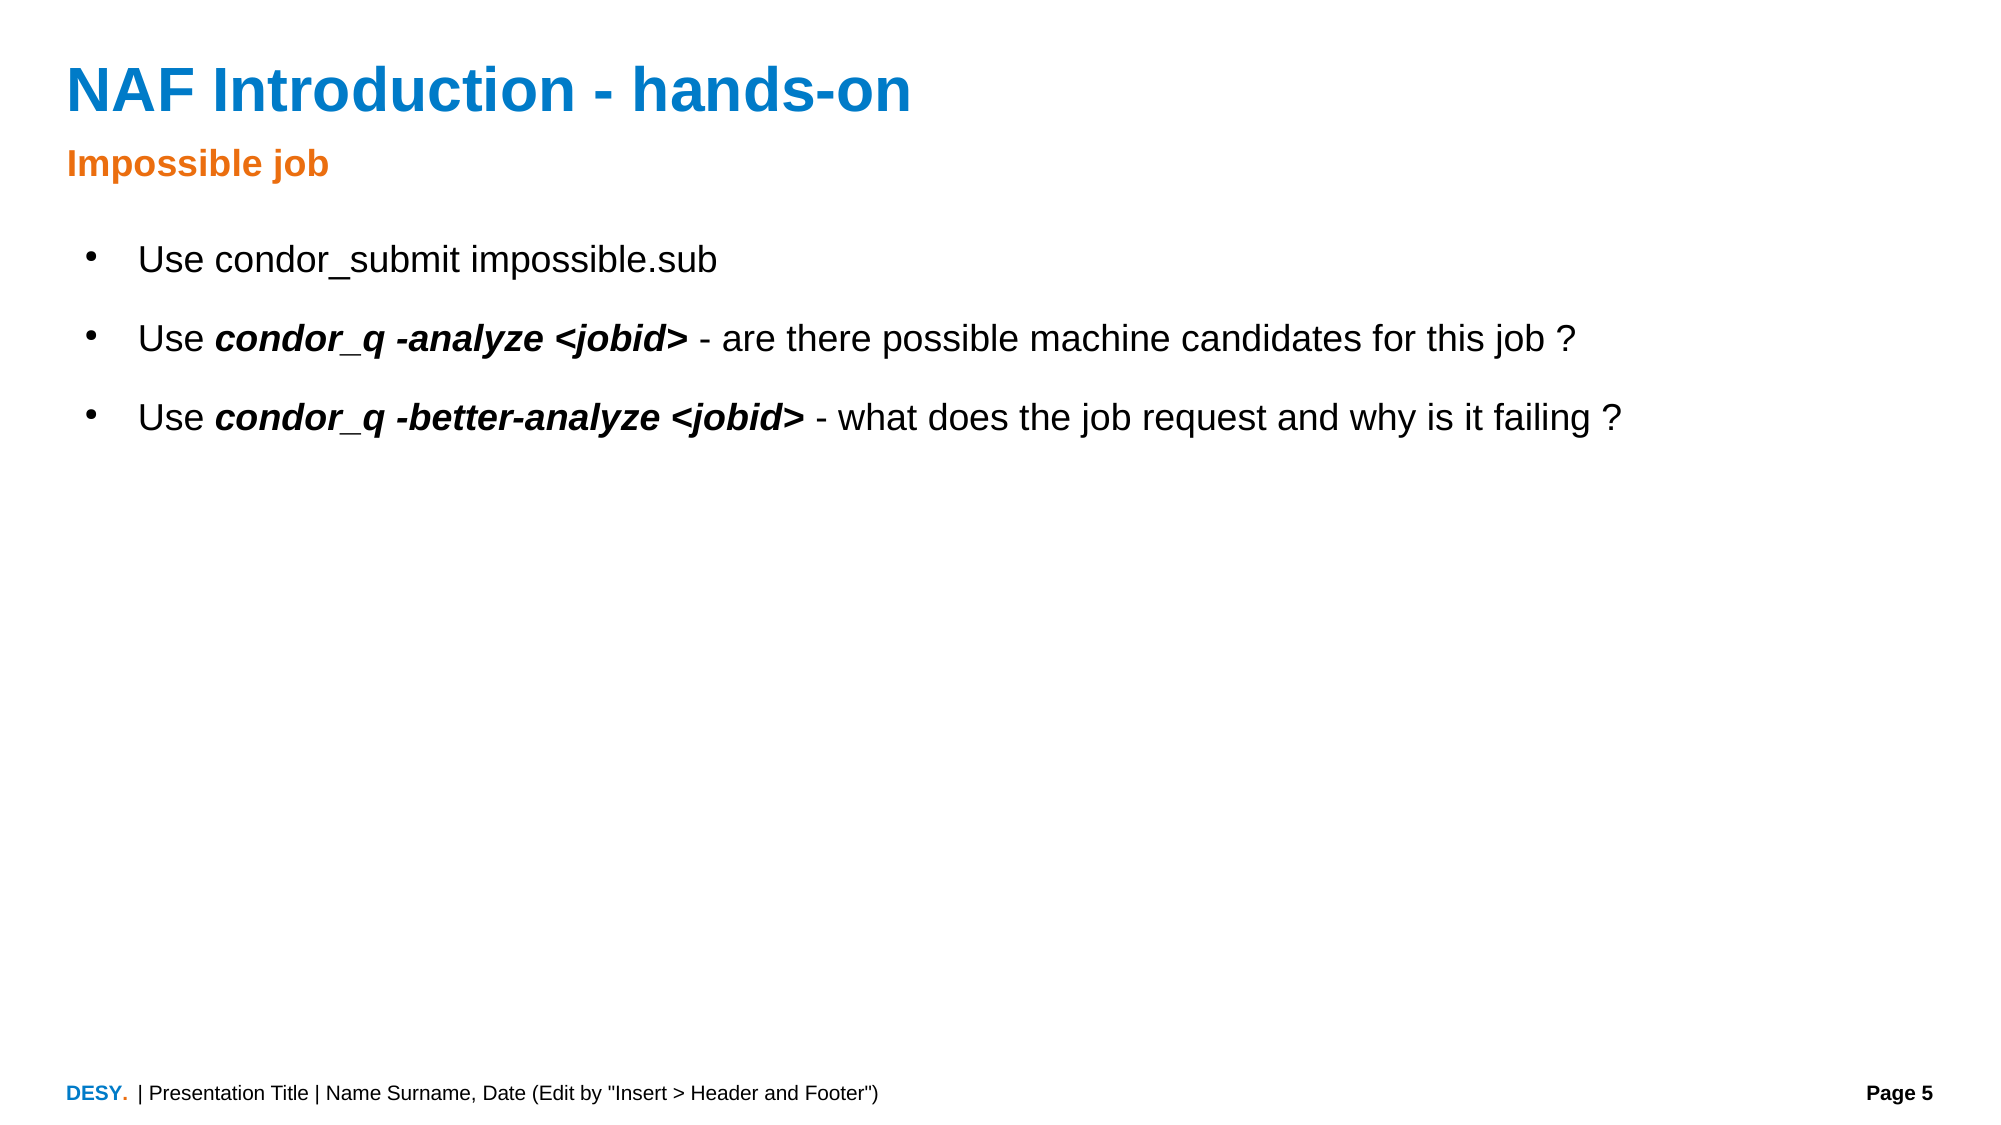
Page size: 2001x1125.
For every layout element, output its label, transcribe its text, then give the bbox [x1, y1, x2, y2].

footer | Presentation Title | Name Surname, Date (Edit by "Insert > Header and Footer") [137, 1079, 1762, 1111]
title NAF Introduction - hands-on [66, 57, 1933, 132]
list Use condor_submit impossible.sub Use condor_q -analyze <jobid> - are there possible machine candidates for this job ? Use condor_q -better-analyze <jobid> - what does the job request and why is it failing ? [66, 230, 1890, 756]
list Impossible job [66, 134, 1933, 197]
